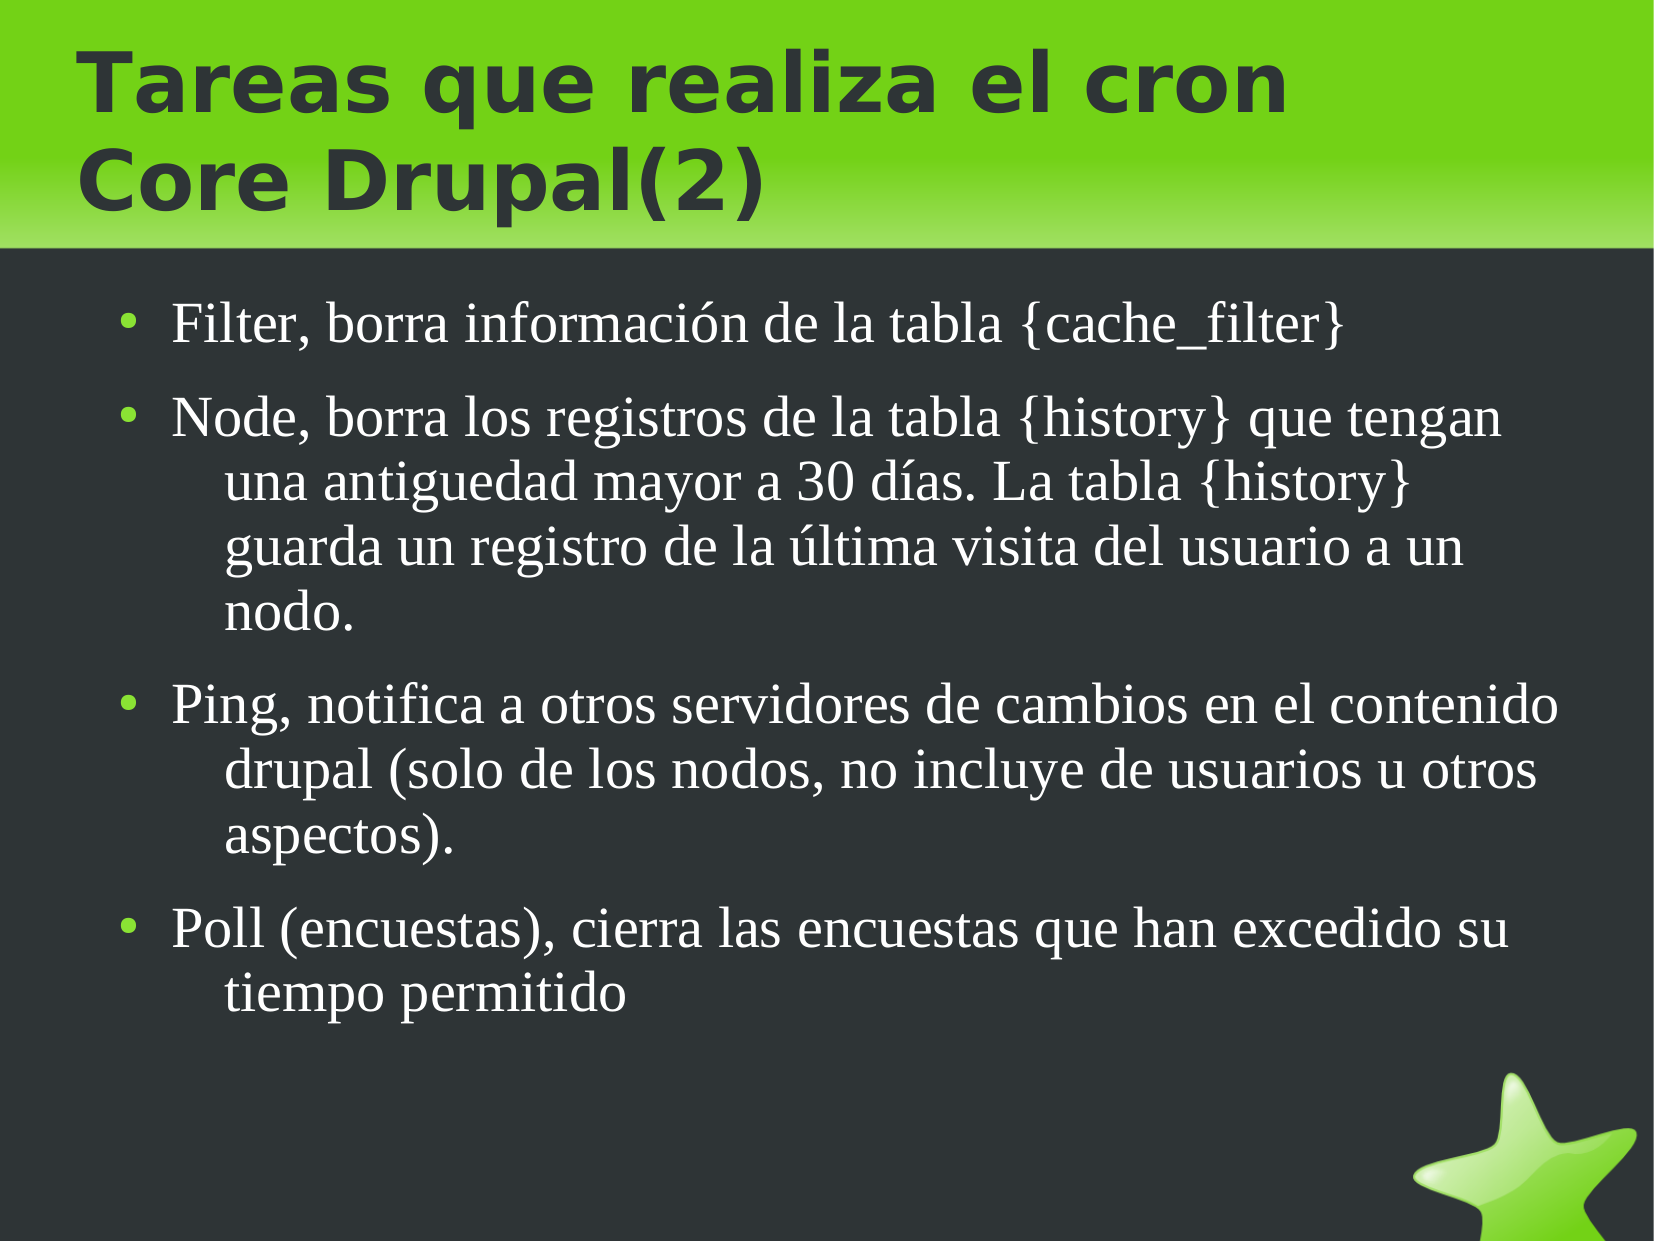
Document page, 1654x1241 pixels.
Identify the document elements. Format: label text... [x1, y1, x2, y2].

picture [0, 0, 1654, 1241]
title Tareas que realiza el cron Core Drupal(2) [76, 35, 1565, 230]
list Filter, borra información de la tabla {cache_filter} Node, borra los registros de la tabla {history} que tengan una antiguedad mayor a 30 días. La tabla {history} guarda un registro de la última visita del usuario a un nodo. Ping, notifica a otros servidores de cambios en el contenido drupal (solo de los nodos, no incluye de usuarios u otros aspectos). Poll (encuestas), cierra las encuestas que han excedido su tiempo permitido [82, 290, 1571, 1094]
